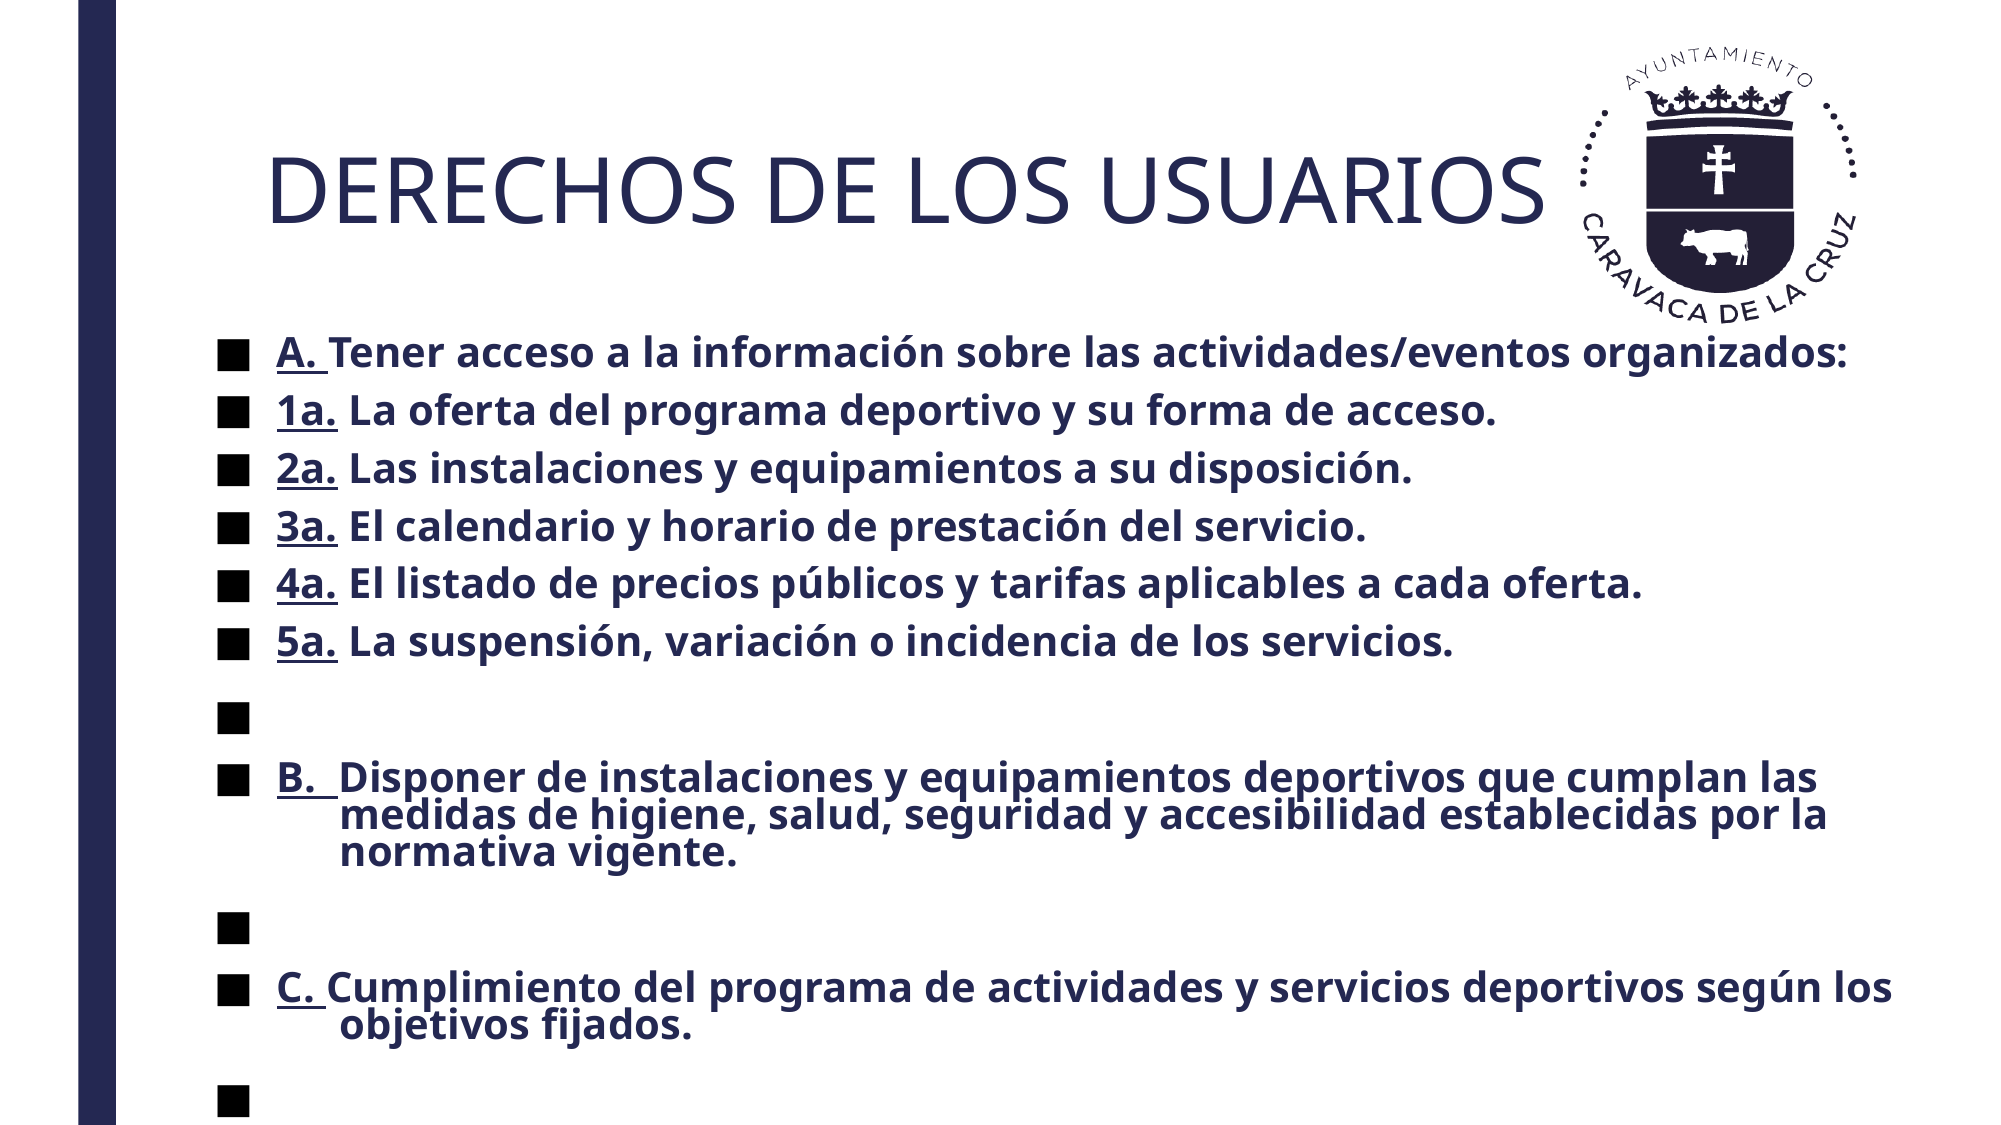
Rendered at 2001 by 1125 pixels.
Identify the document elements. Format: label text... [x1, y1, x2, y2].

list A. Tener acceso a la información sobre las actividades/eventos organizados: 1a. La oferta del programa deportivo y su forma de acceso. 2a. Las instalaciones y equipamientos a su disposición. 3a. El calendario y horario de prestación del servicio. 4a. El listado de precios públicos y tarifas aplicables a cada oferta. 5a. La suspensión, variación o incidencia de los servicios. B. Disponer de instalaciones y equipamientos deportivos que cumplan las medidas de higiene, salud, seguridad y accesibilidad establecidas por la normativa vigente. C. Cumplimiento del programa de actividades y servicios deportivos según los objetivos fijados. [198, 330, 1999, 1073]
text_box DERECHOS DE LOS USUARIOS [249, 137, 1573, 330]
picture [1573, 44, 1864, 330]
